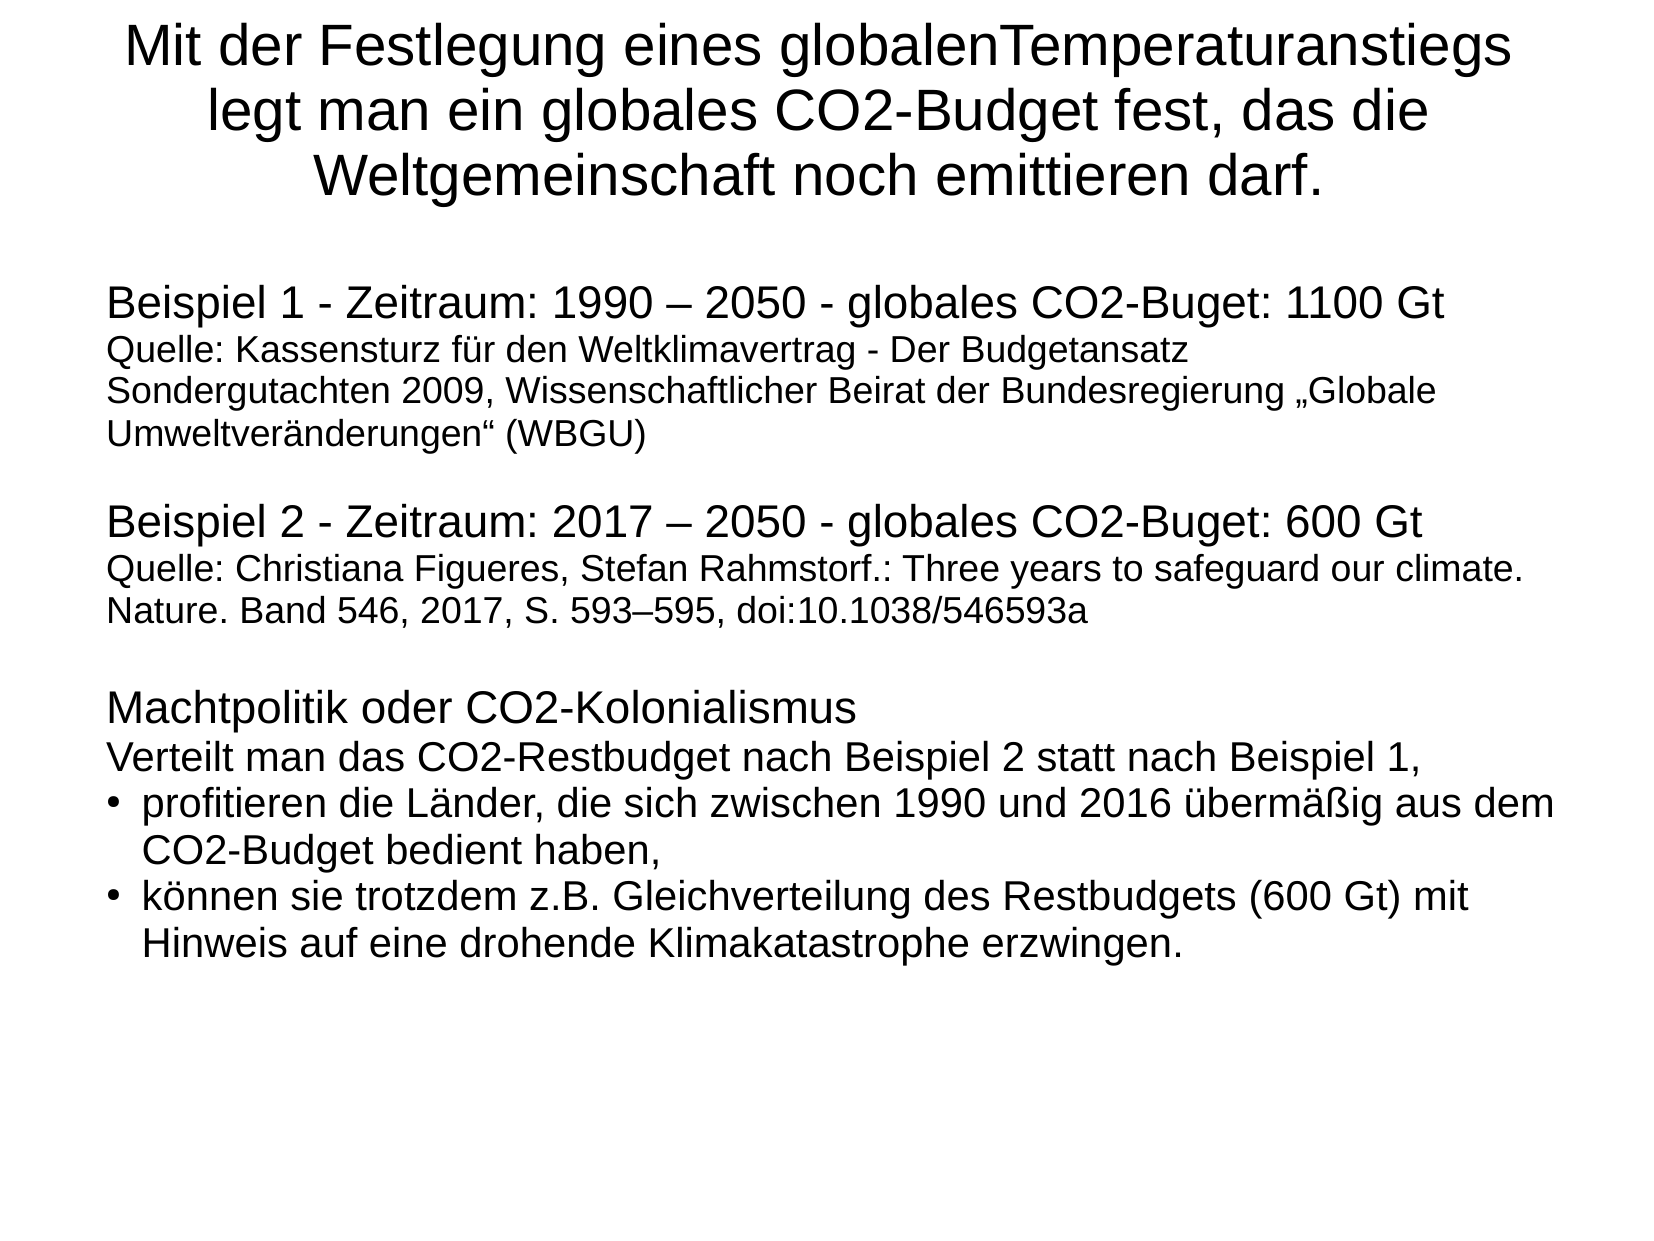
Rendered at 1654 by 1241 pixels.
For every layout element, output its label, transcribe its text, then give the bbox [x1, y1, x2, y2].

subtitle Beispiel 1 - Zeitraum: 1990 – 2050 - globales CO2-Buget: 1100 Gt Quelle: Kassensturz für den Weltklimavertrag - Der Budgetansatz Sondergutachten 2009, Wissenschaftlicher Beirat der Bundesregierung „Globale Umweltveränderungen“ (WBGU) Beispiel 2 - Zeitraum: 2017 – 2050 - globales CO2-Buget: 600 Gt Quelle: Christiana Figueres, Stefan Rahmstorf.: Three years to safeguard our climate. Nature. Band 546, 2017, S. 593–595, doi:10.1038/546593a Machtpolitik oder CO2-Kolonialismus Verteilt man das CO2-Restbudget nach Beispiel 2 statt nach Beispiel 1, profitieren die Länder, die sich zwischen 1990 und 2016 übermäßig aus dem CO2-Budget bedient haben, können sie trotzdem z.B. Gleichverteilung des Restbudgets (600 Gt) mit Hinweis auf eine drohende Klimakatastrophe erzwingen. [106, 276, 1595, 967]
title Mit der Festlegung eines globalenTemperaturanstiegs legt man ein globales CO2-Budget fest, das die Weltgemeinschaft noch emittieren darf. [75, 12, 1564, 220]
